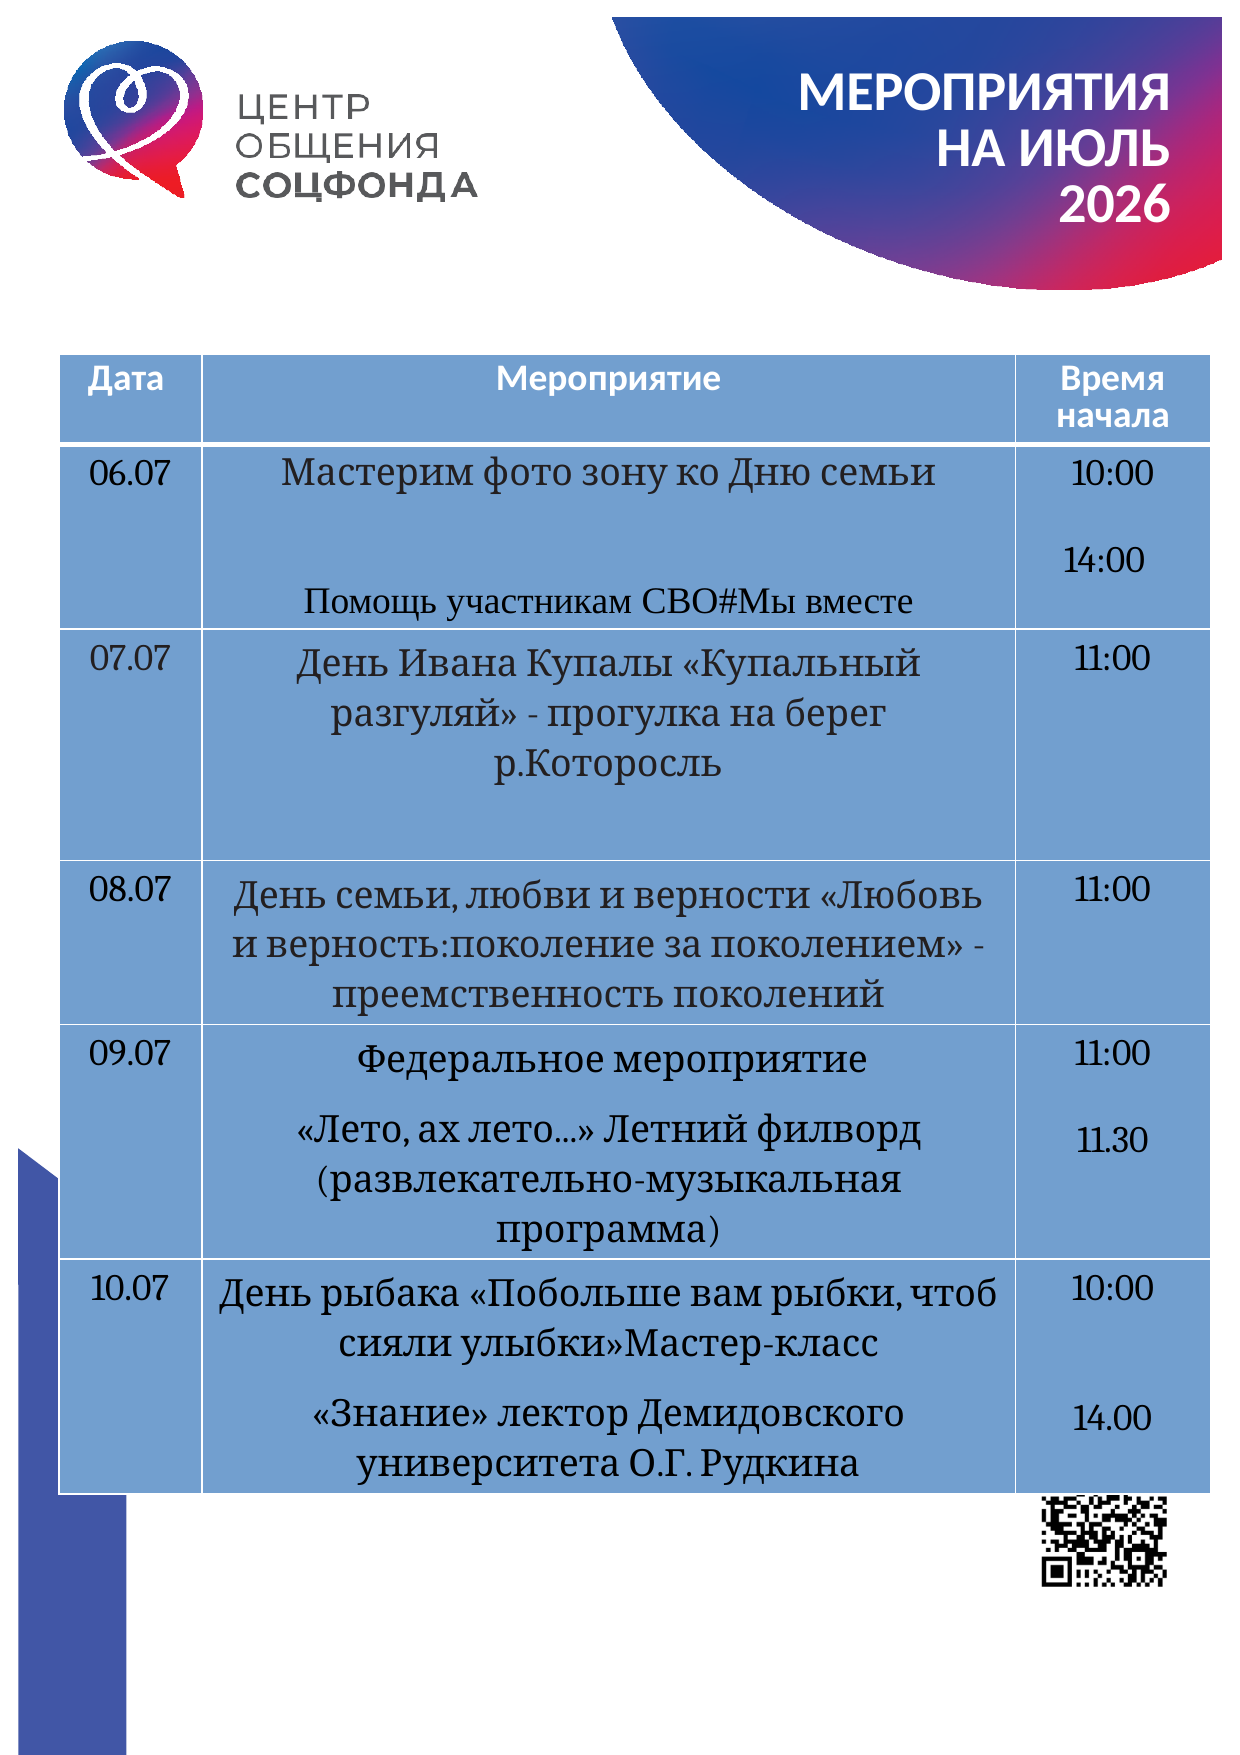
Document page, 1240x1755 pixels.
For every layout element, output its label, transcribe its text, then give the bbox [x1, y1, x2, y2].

text_box [389, 172, 413, 197]
table_cell День семьи, любви и верности «Любовь и верность:поколение за поколением» -преемственность поколений [203, 861, 1015, 1024]
picture [1033, 1495, 1175, 1595]
table_cell 10:00 14.00 [1016, 1260, 1210, 1493]
table_header Дата [60, 355, 201, 442]
text_box [269, 94, 288, 119]
text_box [18, 1148, 1240, 1755]
text_box [322, 94, 343, 119]
picture [417, 172, 445, 202]
table_cell День рыбака «Побольше вам рыбки, чтоб сияли улыбки»Мастер-класс «Знание» лектор Демидовского университета О.Г. Рудкина [203, 1260, 1015, 1493]
table_cell 10.07 [60, 1260, 201, 1493]
picture [450, 172, 478, 197]
table_cell Мастерим фото зону ко Дню семьи Помощь участникам СВО#Мы вместе [203, 447, 1015, 628]
table_cell День Ивана Купалы «Купальный разгуляй» - прогулка на берег р.Которосль [203, 630, 1015, 860]
picture [236, 133, 262, 158]
picture [270, 133, 290, 158]
table_header Время начала [1016, 355, 1210, 442]
table_cell 06.07 [60, 447, 201, 628]
picture [64, 41, 203, 198]
table_cell 09.07 [60, 1025, 201, 1258]
picture [295, 171, 355, 202]
picture [236, 172, 260, 198]
title МЕРОПРИЯТИЯ НА ИЮЛЬ 2026 [791, 51, 1171, 353]
table_cell 11:00 11.30 [1016, 1025, 1210, 1258]
table_cell 10:00 14:00 [1016, 447, 1210, 628]
table_cell Федеральное мероприятие «Лето, ах лето...» Летний филворд (развлекательно-музыкальная программа) [203, 1025, 1015, 1258]
picture [416, 133, 437, 158]
text_box [239, 94, 264, 125]
text_box [335, 133, 353, 158]
text_box [295, 94, 317, 119]
table_cell 11:00 [1016, 630, 1210, 860]
table_cell 11:00 [1016, 861, 1210, 1024]
table_cell 08.07 [60, 861, 201, 1024]
picture [348, 94, 369, 119]
picture [389, 133, 410, 158]
text_box [359, 133, 381, 158]
picture [263, 172, 291, 198]
text_box [295, 133, 330, 163]
table_header Мероприятие [203, 355, 1015, 442]
table_cell 07.07 [60, 630, 201, 860]
picture [612, 17, 1222, 290]
picture [358, 172, 385, 198]
